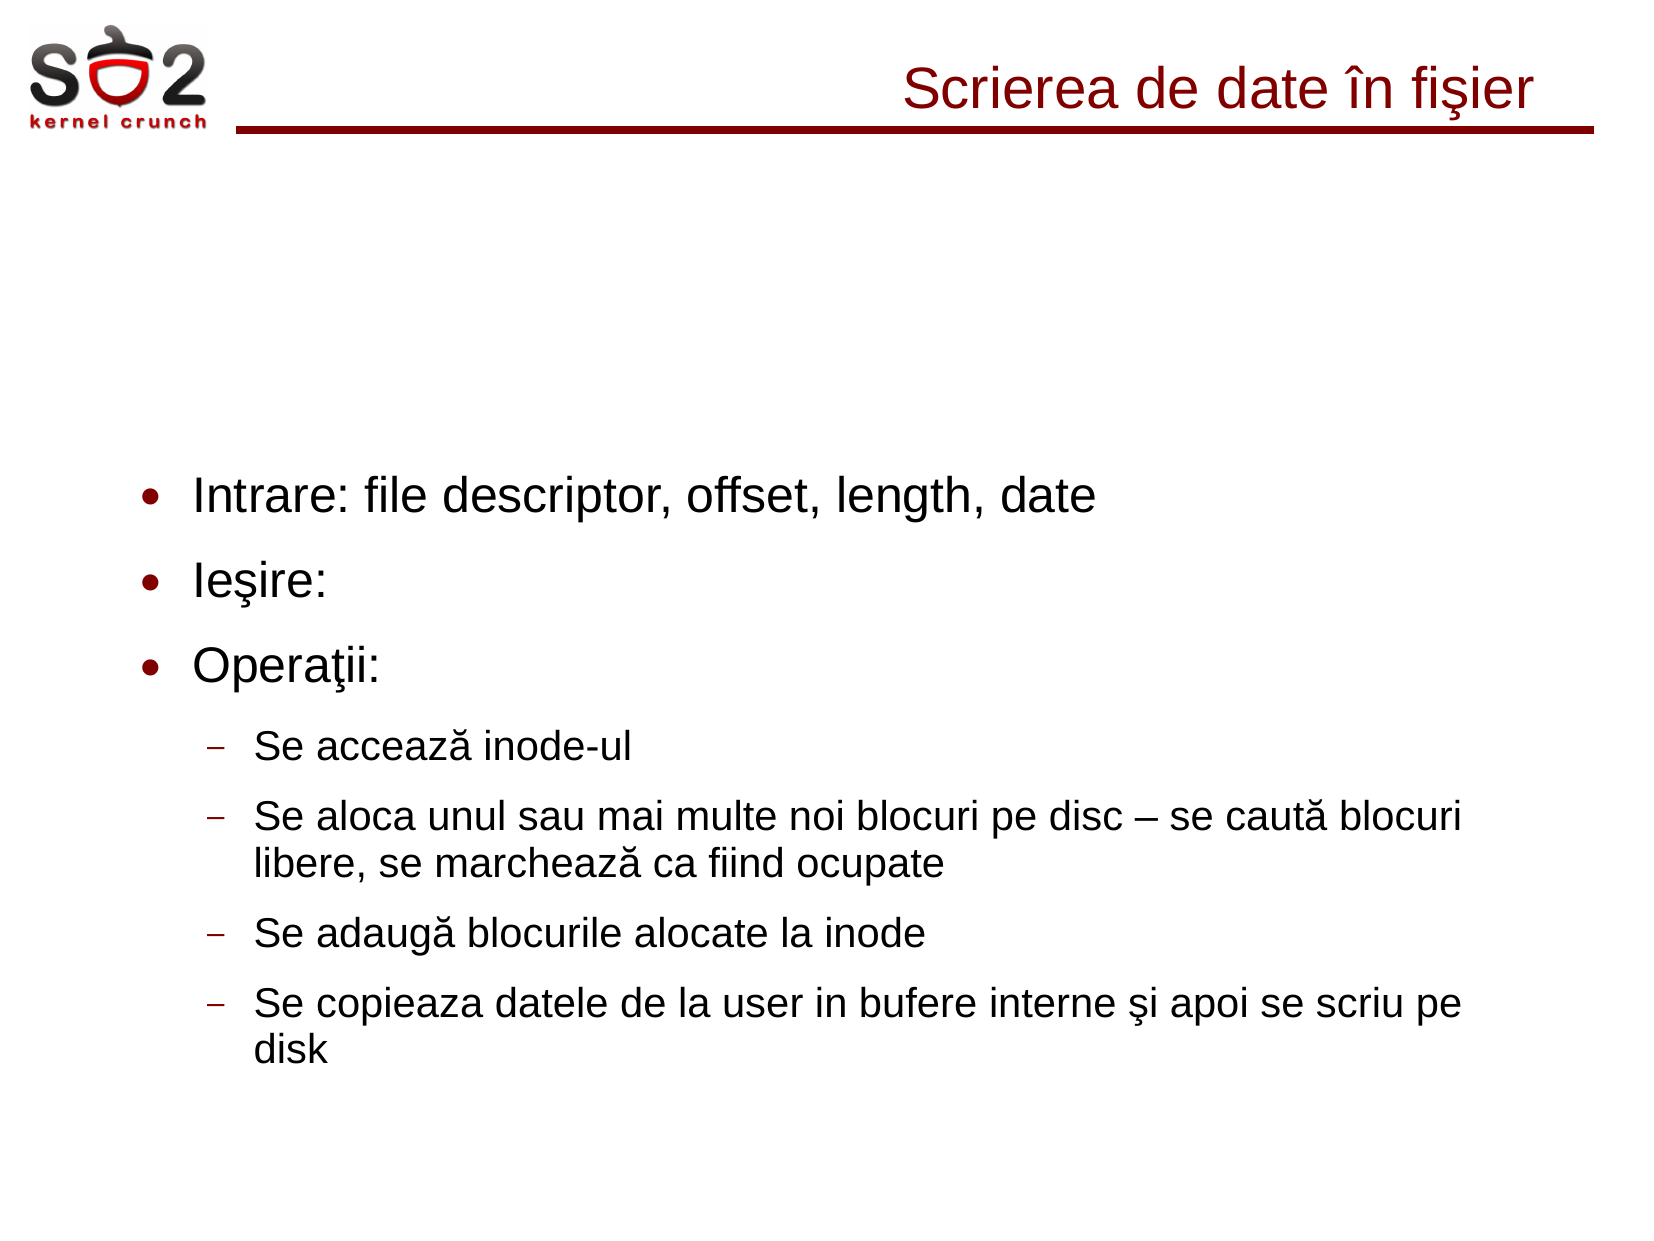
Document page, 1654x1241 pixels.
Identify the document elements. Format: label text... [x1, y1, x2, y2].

list Intrare: file descriptor, offset, length, date Ieşire: Operaţii: Se accează inode-ul Se aloca unul sau mai multe noi blocuri pe disc – se caută blocuri libere, se marchează ca fiind ocupate Se adaugă blocurile alocate la inode Se copieaza datele de la user in bufere interne şi apoi se scriu pe disk [121, 379, 1534, 1161]
title Scrierea de date în fişier [123, 29, 1536, 148]
picture [29, 23, 207, 130]
